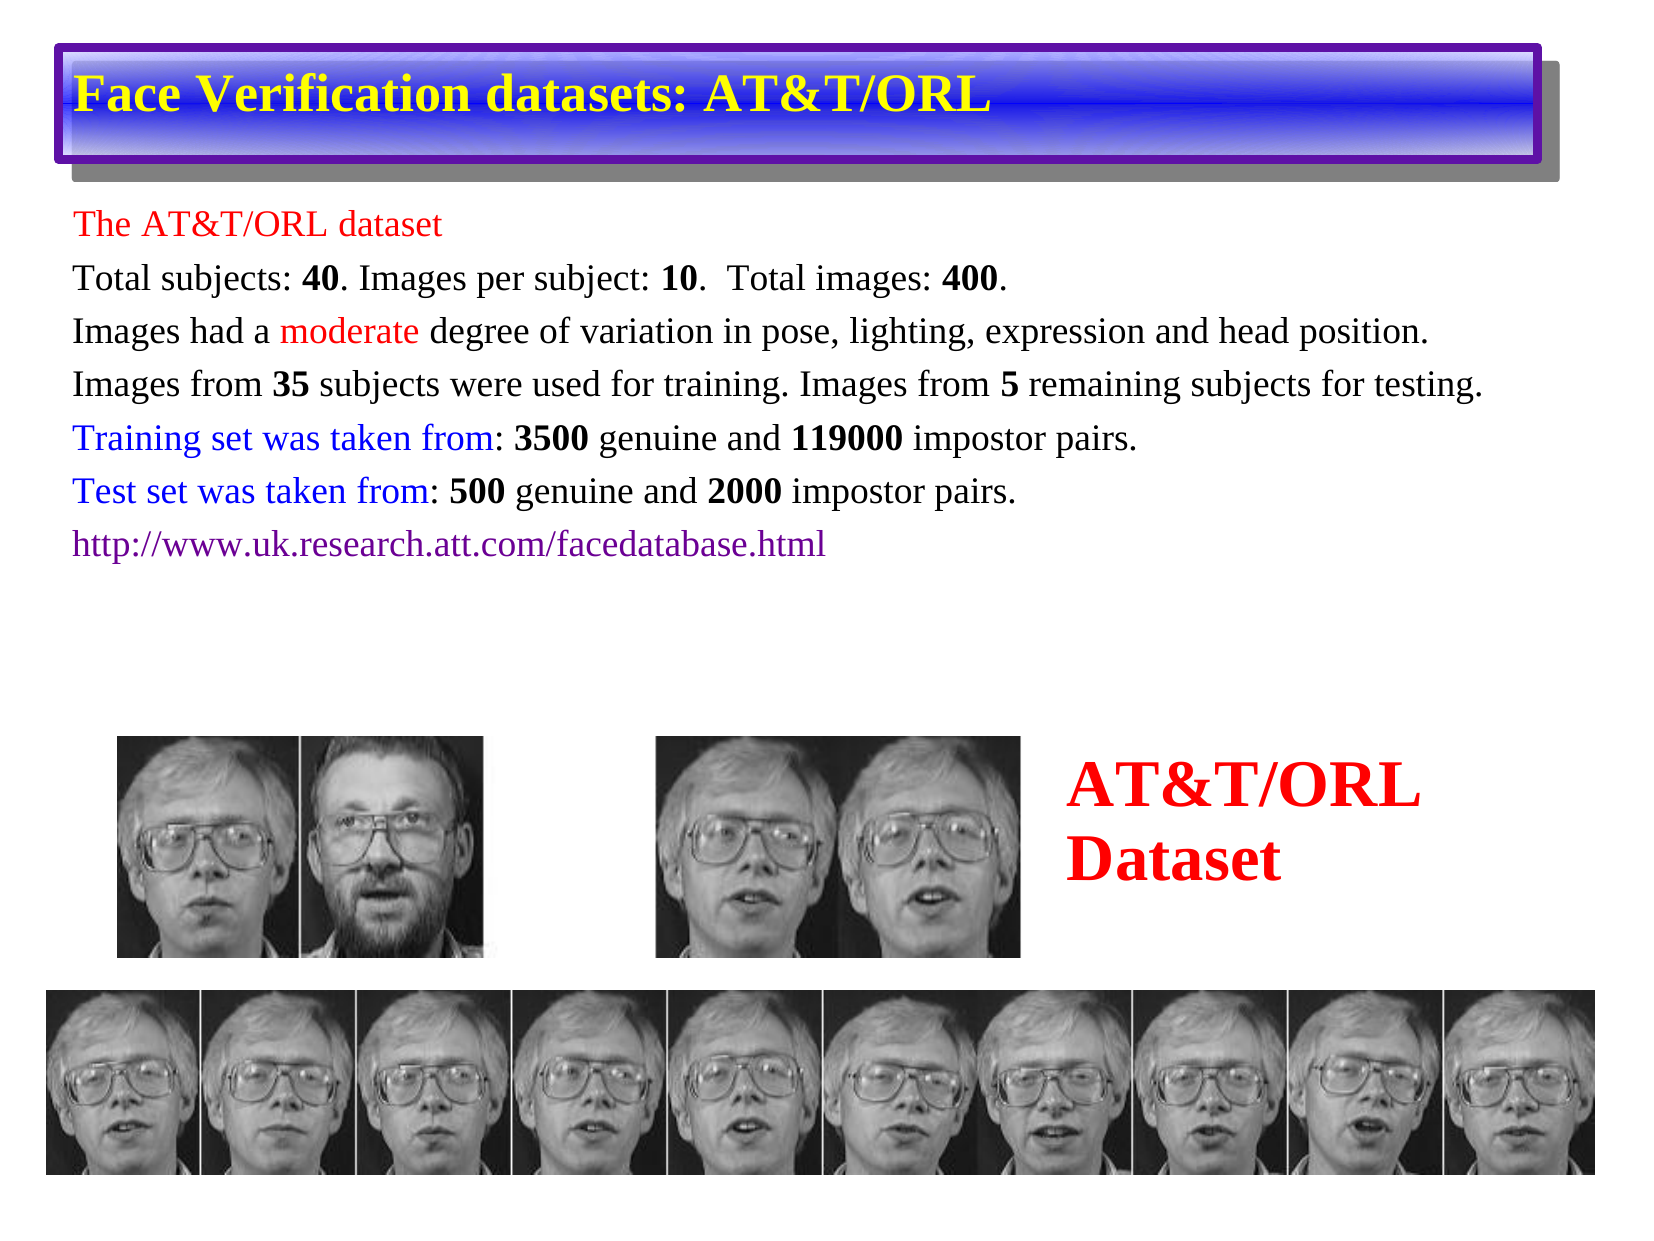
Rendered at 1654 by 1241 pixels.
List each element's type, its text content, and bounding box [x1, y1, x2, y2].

text_box The AT&T/ORL dataset Total subjects: 40. Images per subject: 10. Total images: 400. Images had a moderate degree of variation in pose, lighting, expression and head position. Images from 35 subjects were used for training. Images from 5 remaining subjects for testing. Training set was taken from: 3500 genuine and 119000 impostor pairs. Test set was taken from: 500 genuine and 2000 impostor pairs. http://www.uk.research.att.com/facedatabase.html [62, 198, 1586, 658]
text_box Face Verification datasets: AT&T/ORL [58, 47, 1538, 160]
picture [46, 990, 1595, 1175]
text_box AT&T/ORL Dataset [1066, 746, 1455, 948]
picture [117, 736, 1025, 959]
